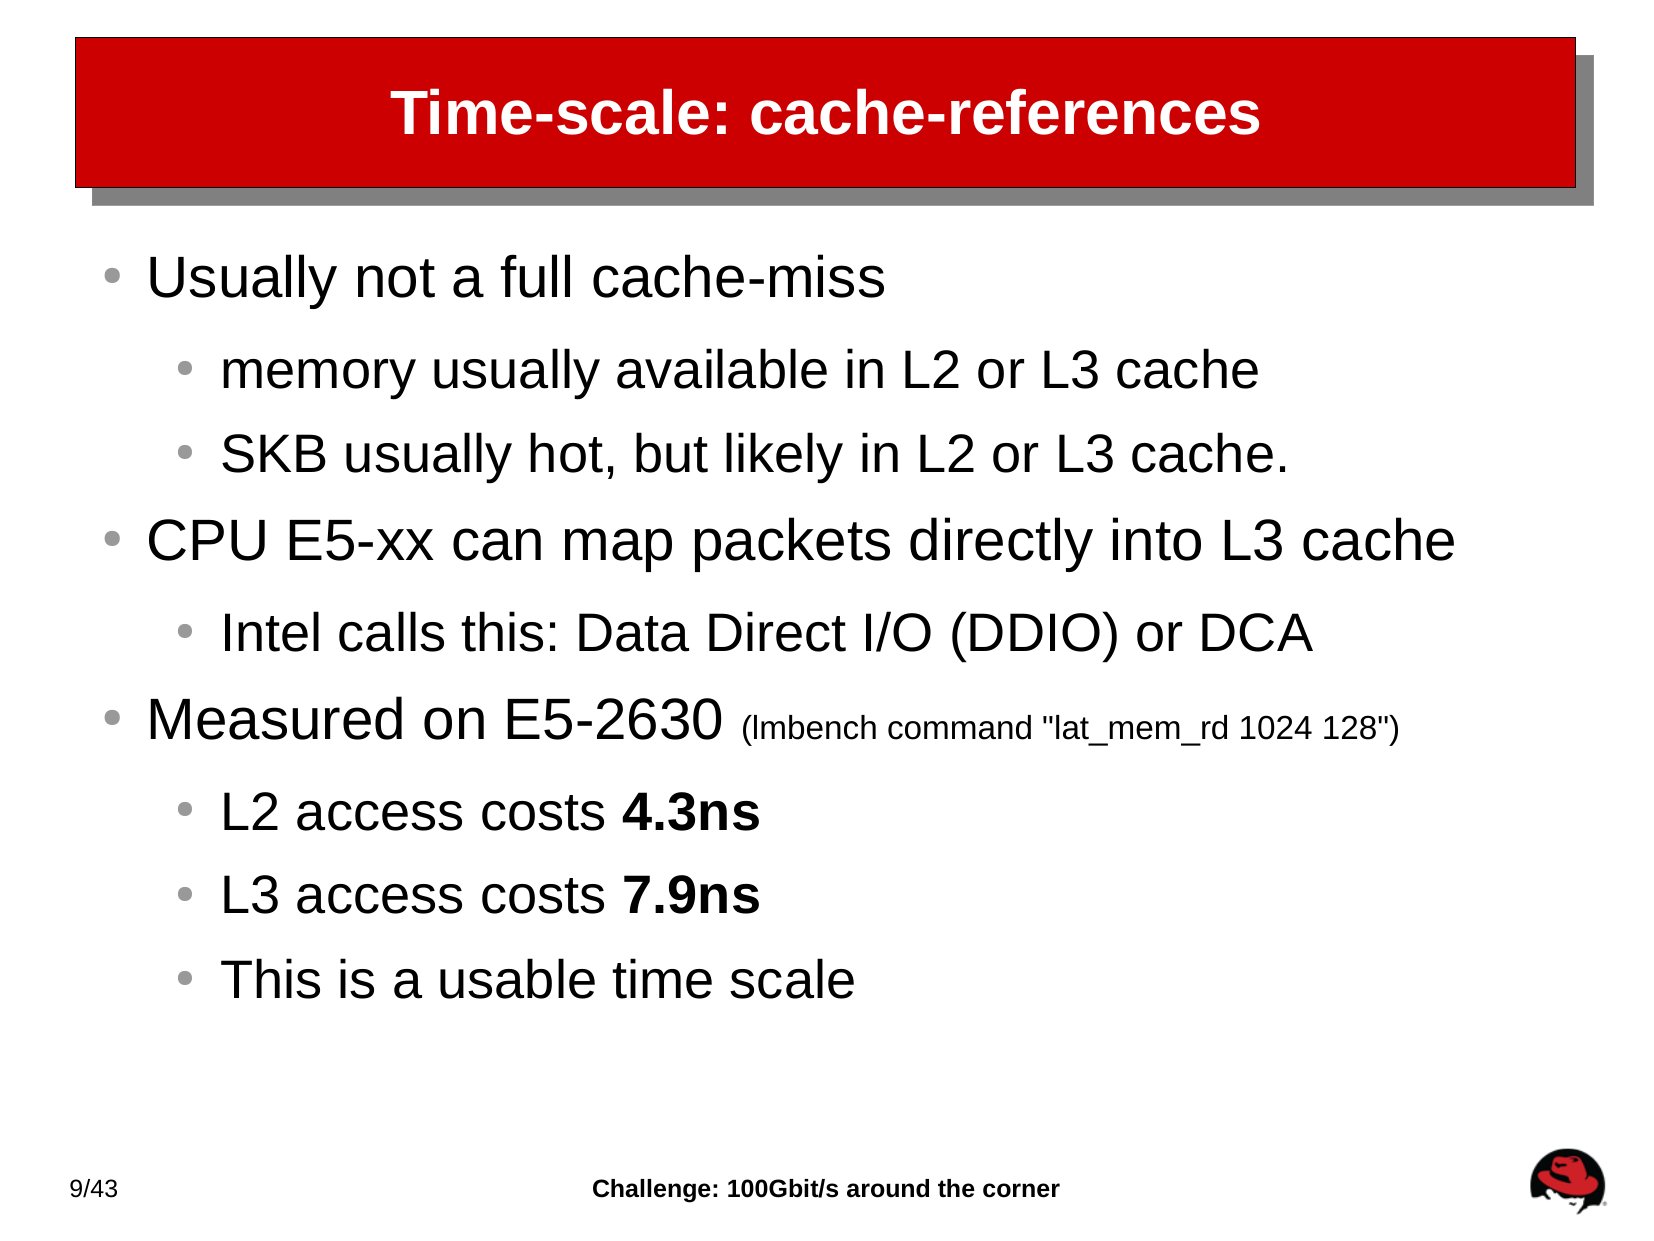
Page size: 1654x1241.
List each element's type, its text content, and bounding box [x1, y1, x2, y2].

title Time-scale: cache-references [82, 37, 1571, 188]
picture [1529, 1146, 1613, 1224]
list Usually not a full cache-miss memory usually available in L2 or L3 cache SKB usually hot, but likely in L2 or L3 cache. CPU E5-xx can map packets directly into L3 cache Intel calls this: Data Direct I/O (DDIO) or DCA Measured on E5-2630 (lmbench command "lat_mem_rd 1024 128") L2 access costs 4.3ns L3 access costs 7.9ns This is a usable time scale [86, 244, 1576, 1039]
